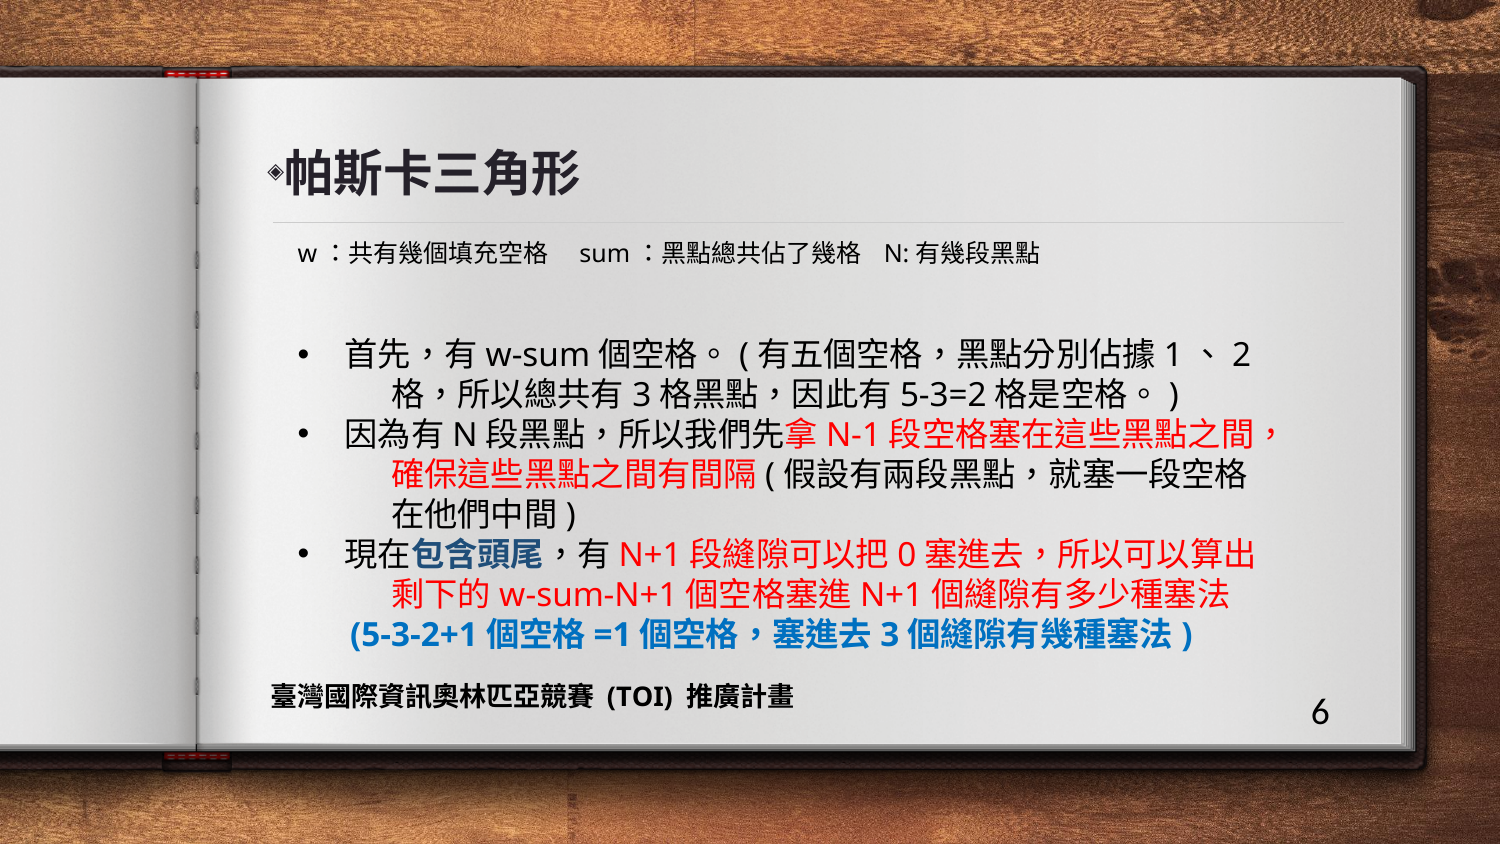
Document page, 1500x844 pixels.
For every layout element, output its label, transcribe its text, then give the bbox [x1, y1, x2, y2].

text_box w：共有幾個填充空格 sum：黑點總共佔了幾格 N:有幾段黑點 [283, 230, 1260, 275]
list 帕斯卡三角形 [252, 126, 1194, 216]
text_box [1295, 672, 1386, 737]
text_box 首先，有w-sum個空格。(有五個空格，黑點分別佔據1、2格，所以總共有3格黑點，因此有5-3=2格是空格。) 因為有N段黑點，所以我們先拿N-1段空格塞在這些黑點之間，確保這些黑點之間有間隔(假設有兩段黑點，就塞一段空格在他們中間) 現在包含頭尾，有N+1段縫隙可以把0塞進去，所以可以算出剩下的w-sum-N+1個空格塞進N+1個縫隙有多少種塞法 (5-3-2+1個空格=1個空格，塞進去3個縫隙有幾種塞法) [282, 326, 1296, 705]
